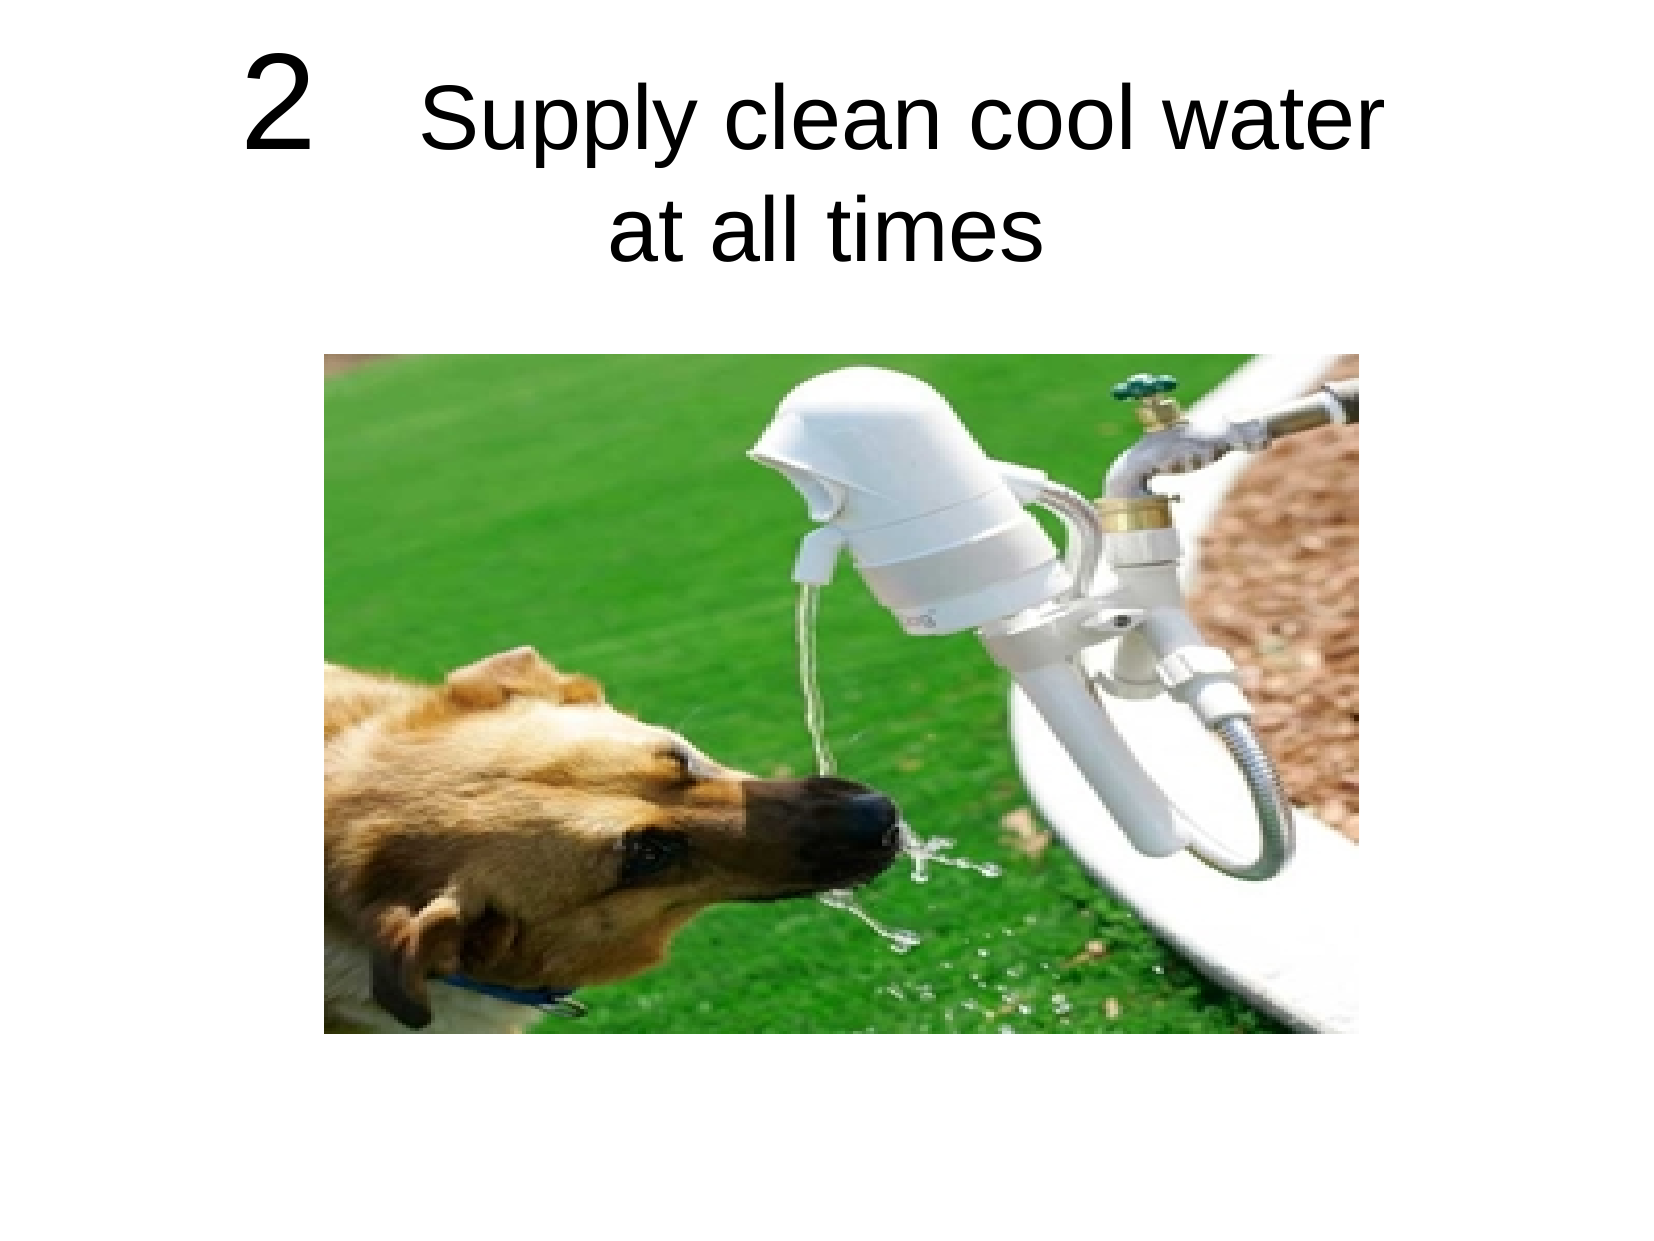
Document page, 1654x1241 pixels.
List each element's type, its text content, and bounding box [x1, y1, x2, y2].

title 2 Supply clean cool water at all times [82, 24, 1571, 282]
picture [324, 354, 1359, 1034]
